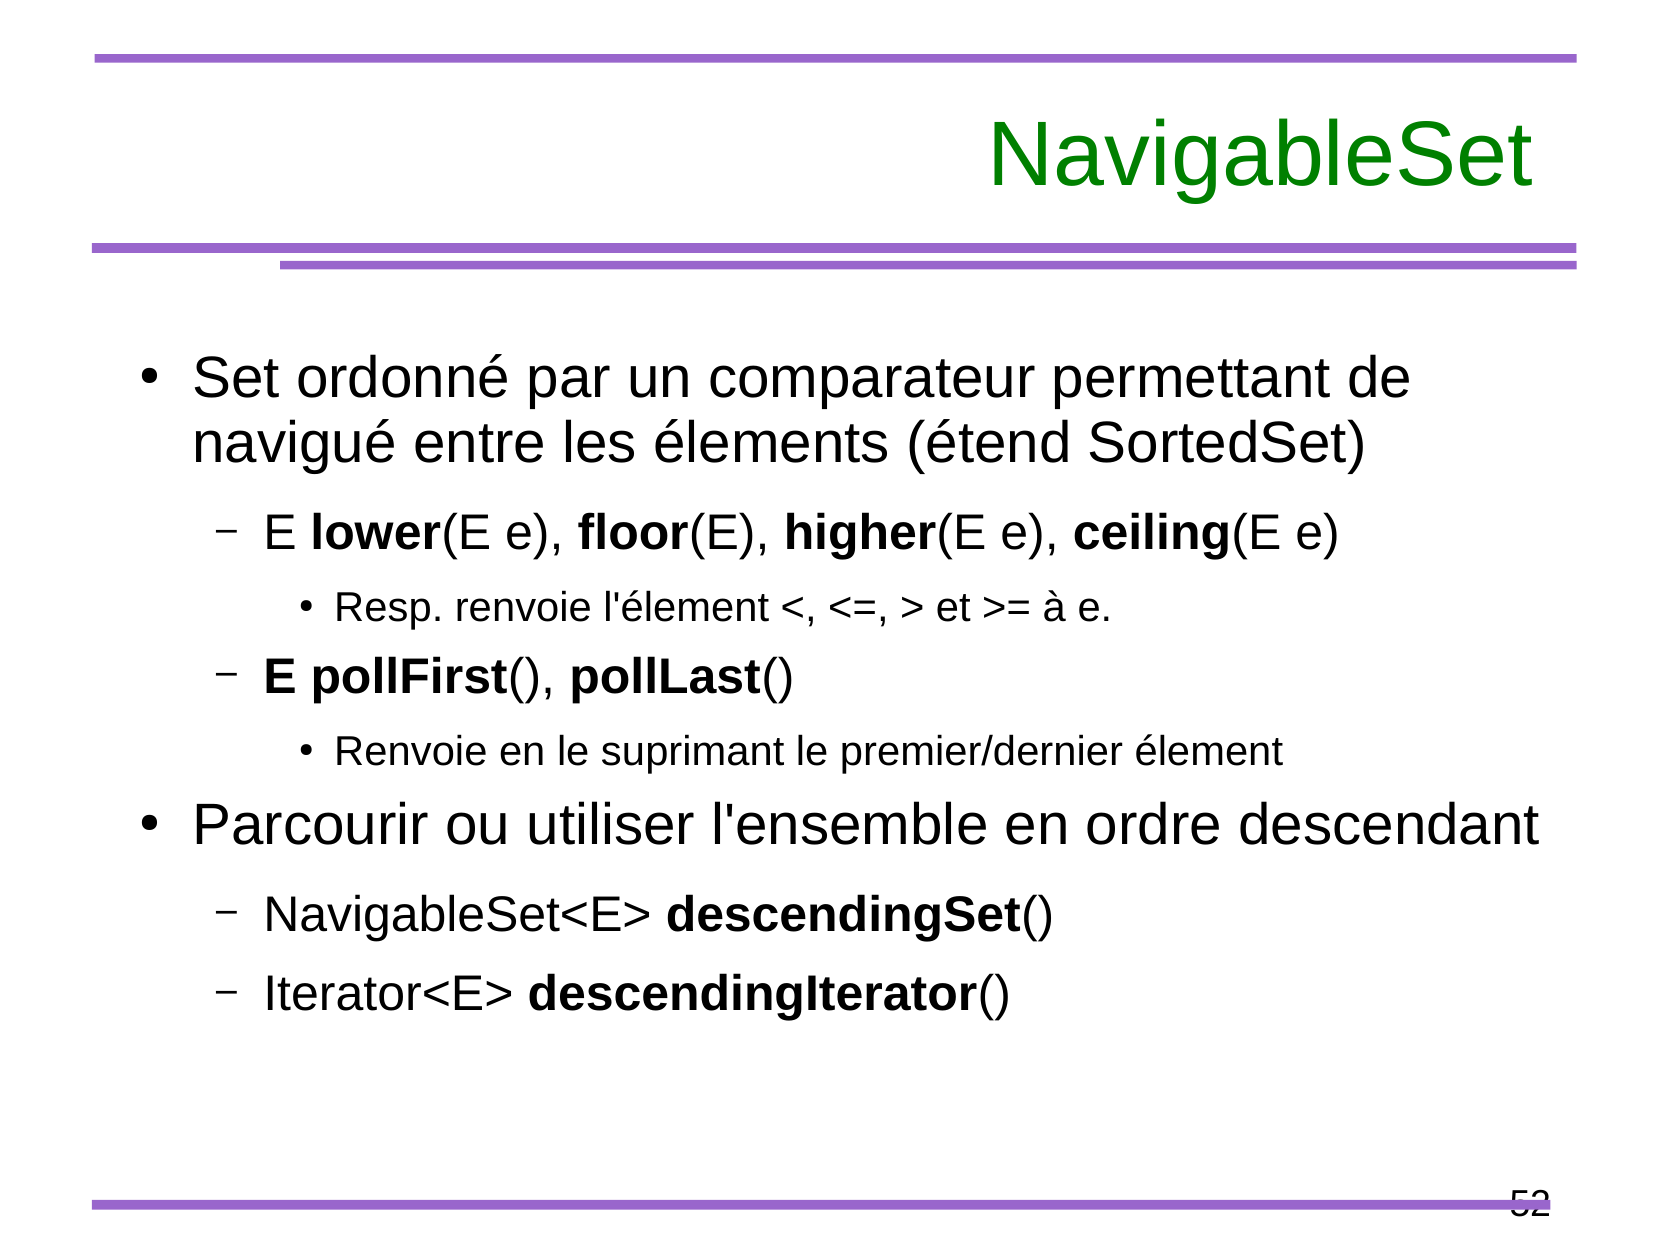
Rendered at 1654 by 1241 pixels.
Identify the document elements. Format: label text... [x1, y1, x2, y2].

list Set ordonné par un comparateur permettant de navigué entre les élements (étend SortedSet) E lower(E e), floor(E), higher(E e), ceiling(E e) Resp. renvoie l'élement <, <=, > et >= à e. E pollFirst(), pollLast() Renvoie en le suprimant le premier/dernier élement Parcourir ou utiliser l'ensemble en ordre descendant NavigableSet<E> descendingSet() Iterator<E> descendingIterator() [121, 344, 1570, 1127]
title NavigableSet [121, 49, 1534, 257]
